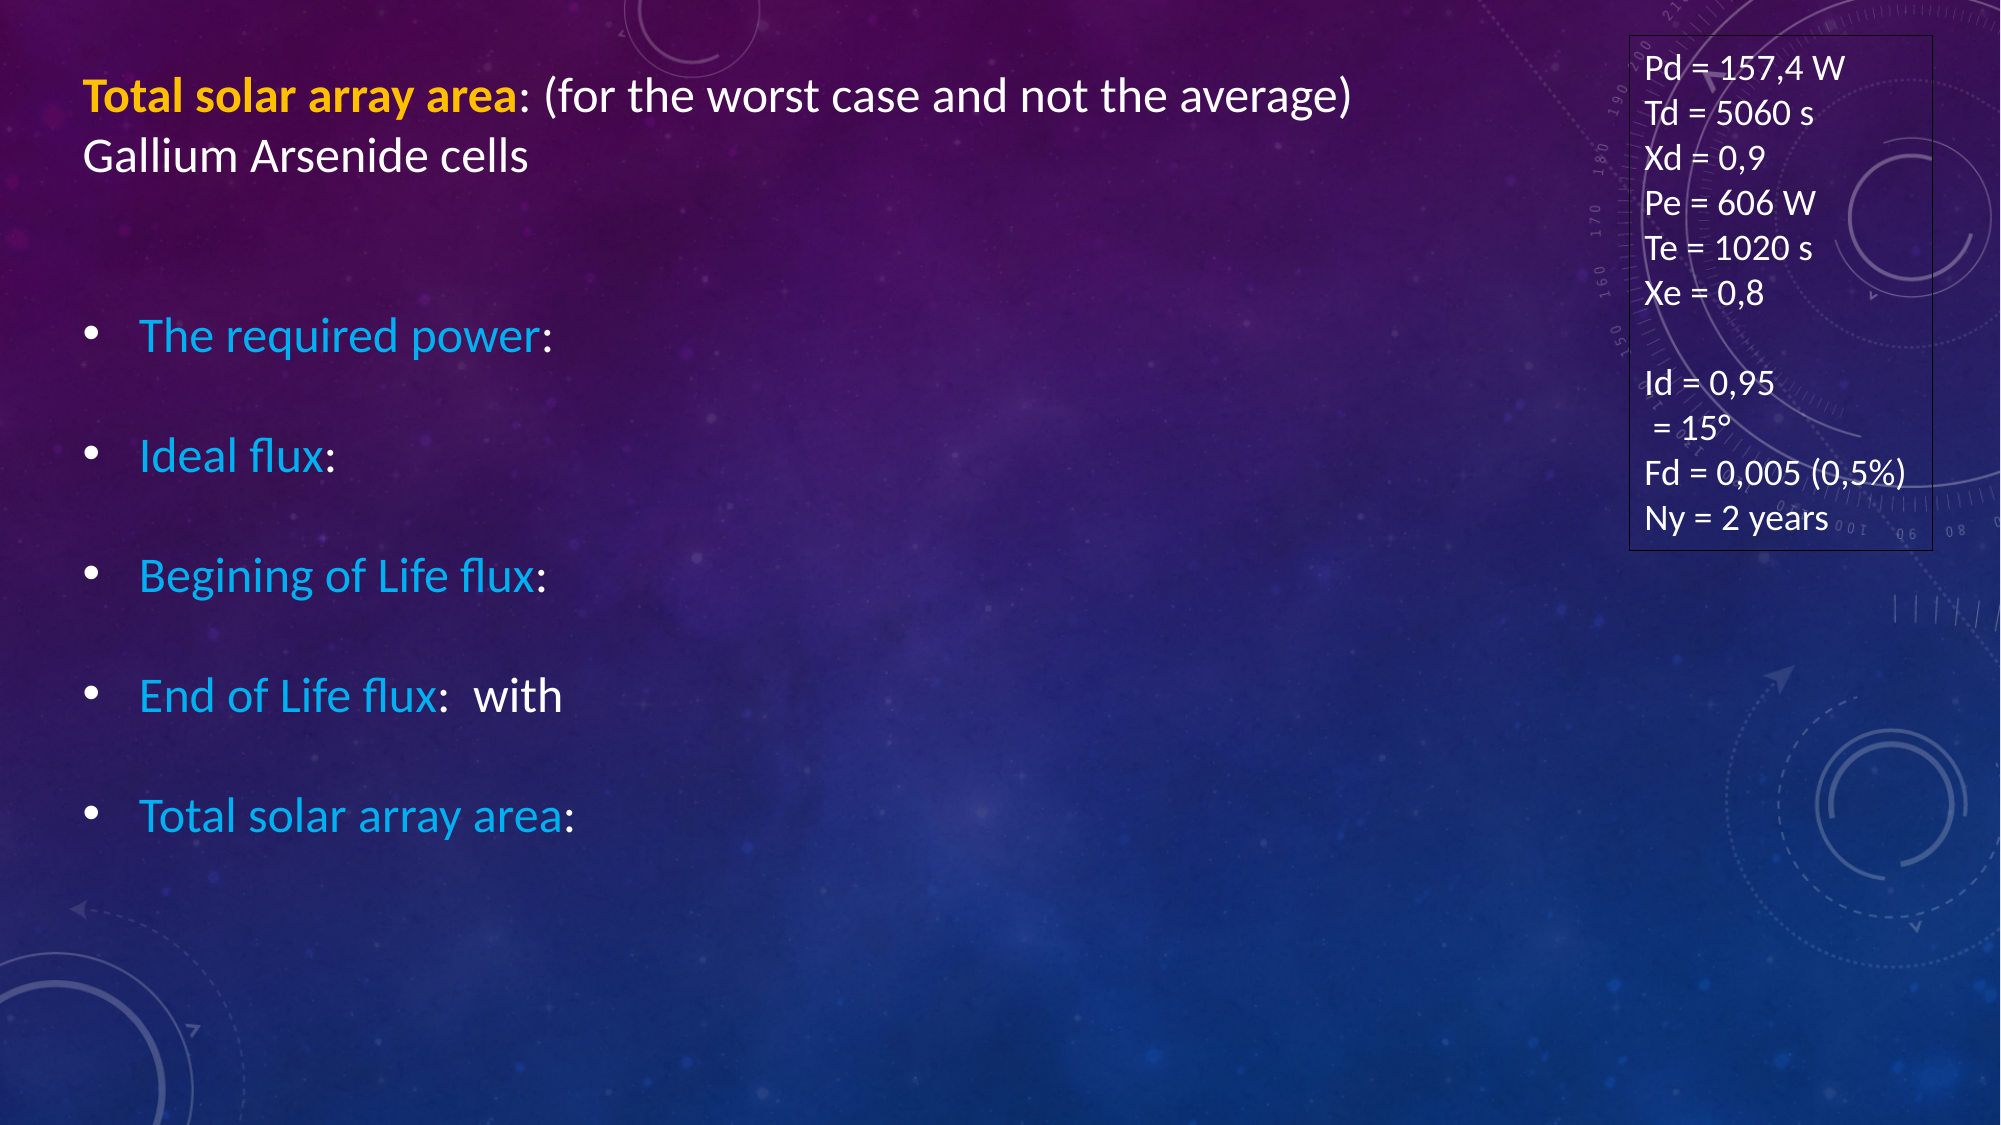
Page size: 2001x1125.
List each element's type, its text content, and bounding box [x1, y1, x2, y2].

text_box Total solar array area: (for the worst case and not the average) Gallium Arsenide cells The required power: Ideal flux: Begining of Life flux: End of Life flux: with Total solar array area: [67, 55, 1765, 923]
text_box Pd = 157,4 W Td = 5060 s Xd = 0,9 Pe = 606 W Te = 1020 s Xe = 0,8 Id = 0,95 = 15° Fd = 0,005 (0,5%) Ny = 2 years [1629, 35, 1933, 551]
